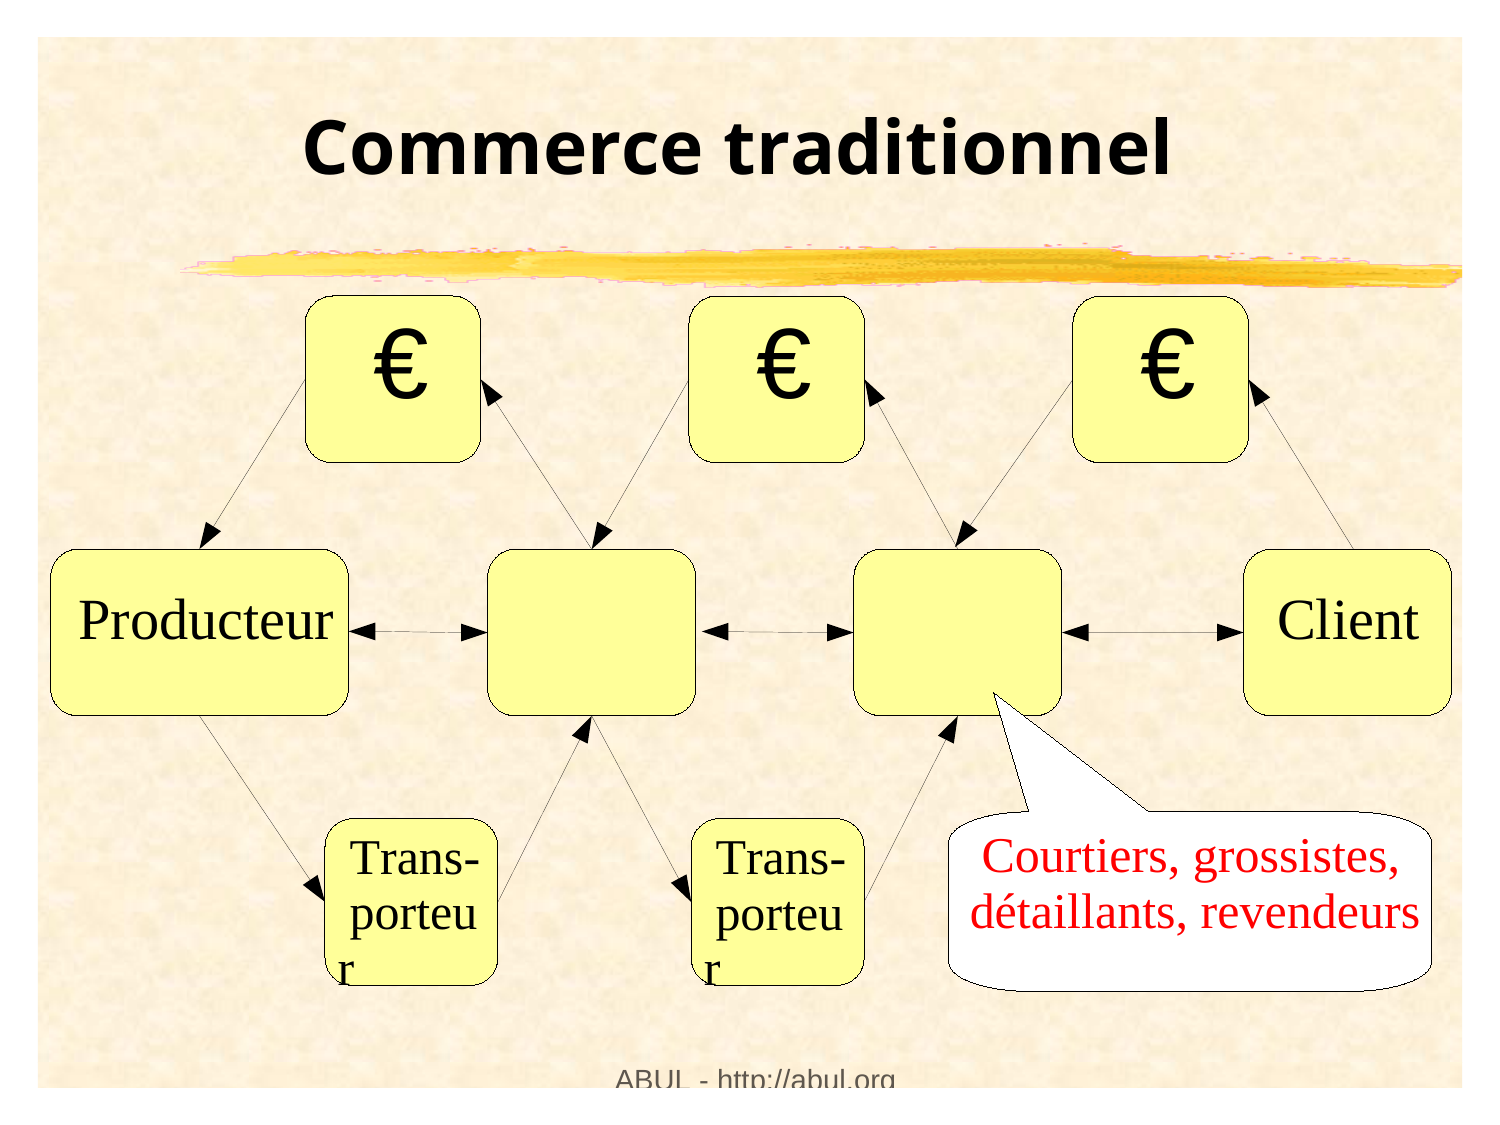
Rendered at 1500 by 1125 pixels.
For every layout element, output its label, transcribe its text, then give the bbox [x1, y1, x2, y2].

text_box Client [1265, 587, 1428, 659]
text_box [324, 818, 498, 981]
text_box € [1129, 307, 1202, 432]
text_box [50, 549, 349, 716]
text_box € [745, 307, 818, 432]
text_box [1072, 296, 1249, 463]
text_box Trans- porteur [703, 830, 856, 1012]
text_box [305, 295, 481, 463]
picture [811, 1076, 818, 1088]
picture [618, 1084, 630, 1088]
picture [620, 1073, 627, 1082]
text_box [487, 549, 696, 716]
picture [738, 1076, 743, 1088]
text_box Courtiers, grossistes, détaillants, revendeurs [969, 828, 1423, 950]
text_box [1243, 549, 1452, 716]
picture [883, 1076, 891, 1088]
picture [794, 1082, 801, 1088]
picture [37, 37, 1463, 1088]
text_box [853, 549, 1432, 992]
text_box Producteur [66, 587, 349, 676]
text_box € [361, 307, 434, 432]
picture [722, 1076, 729, 1088]
text_box Trans- porteur [337, 830, 490, 1012]
title Commerce traditionnel [301, 39, 1322, 253]
text_box [691, 818, 865, 981]
picture [754, 1076, 761, 1088]
text_box [688, 296, 865, 463]
picture [639, 1072, 648, 1078]
picture [858, 1076, 866, 1088]
picture [639, 1081, 649, 1088]
